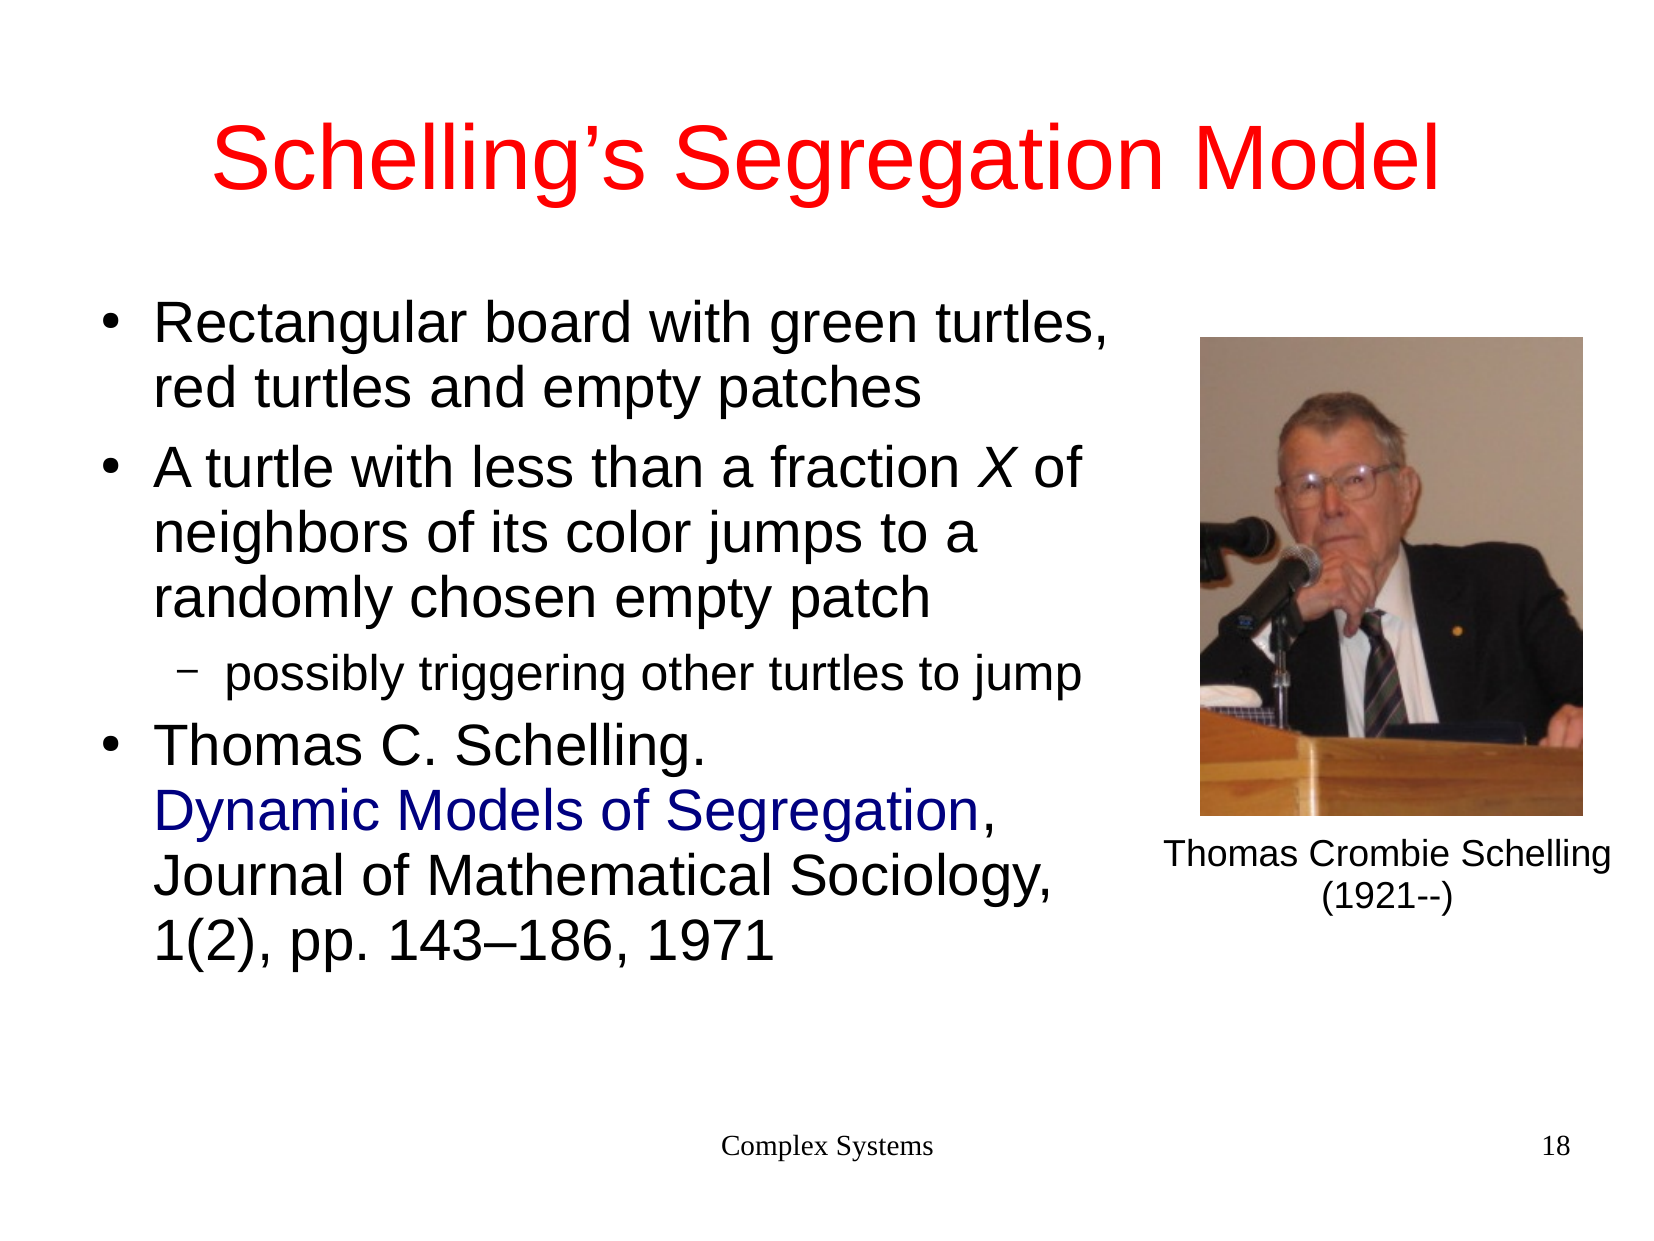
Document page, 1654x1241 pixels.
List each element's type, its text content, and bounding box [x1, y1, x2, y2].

picture [1200, 337, 1583, 816]
list Rectangular board with green turtles, red turtles and empty patches A turtle with less than a fraction X of neighbors of its color jumps to a randomly chosen empty patch possibly triggering other turtles to jump Thomas C. Schelling. Dynamic Models of Segregation, Journal of Mathematical Sociology, 1(2), pp. 143–186, 1971 [82, 290, 1126, 1109]
title Schelling’s Segregation Model [82, 49, 1571, 257]
text_box Thomas Crombie Schelling (1921--) [1125, 825, 1651, 924]
